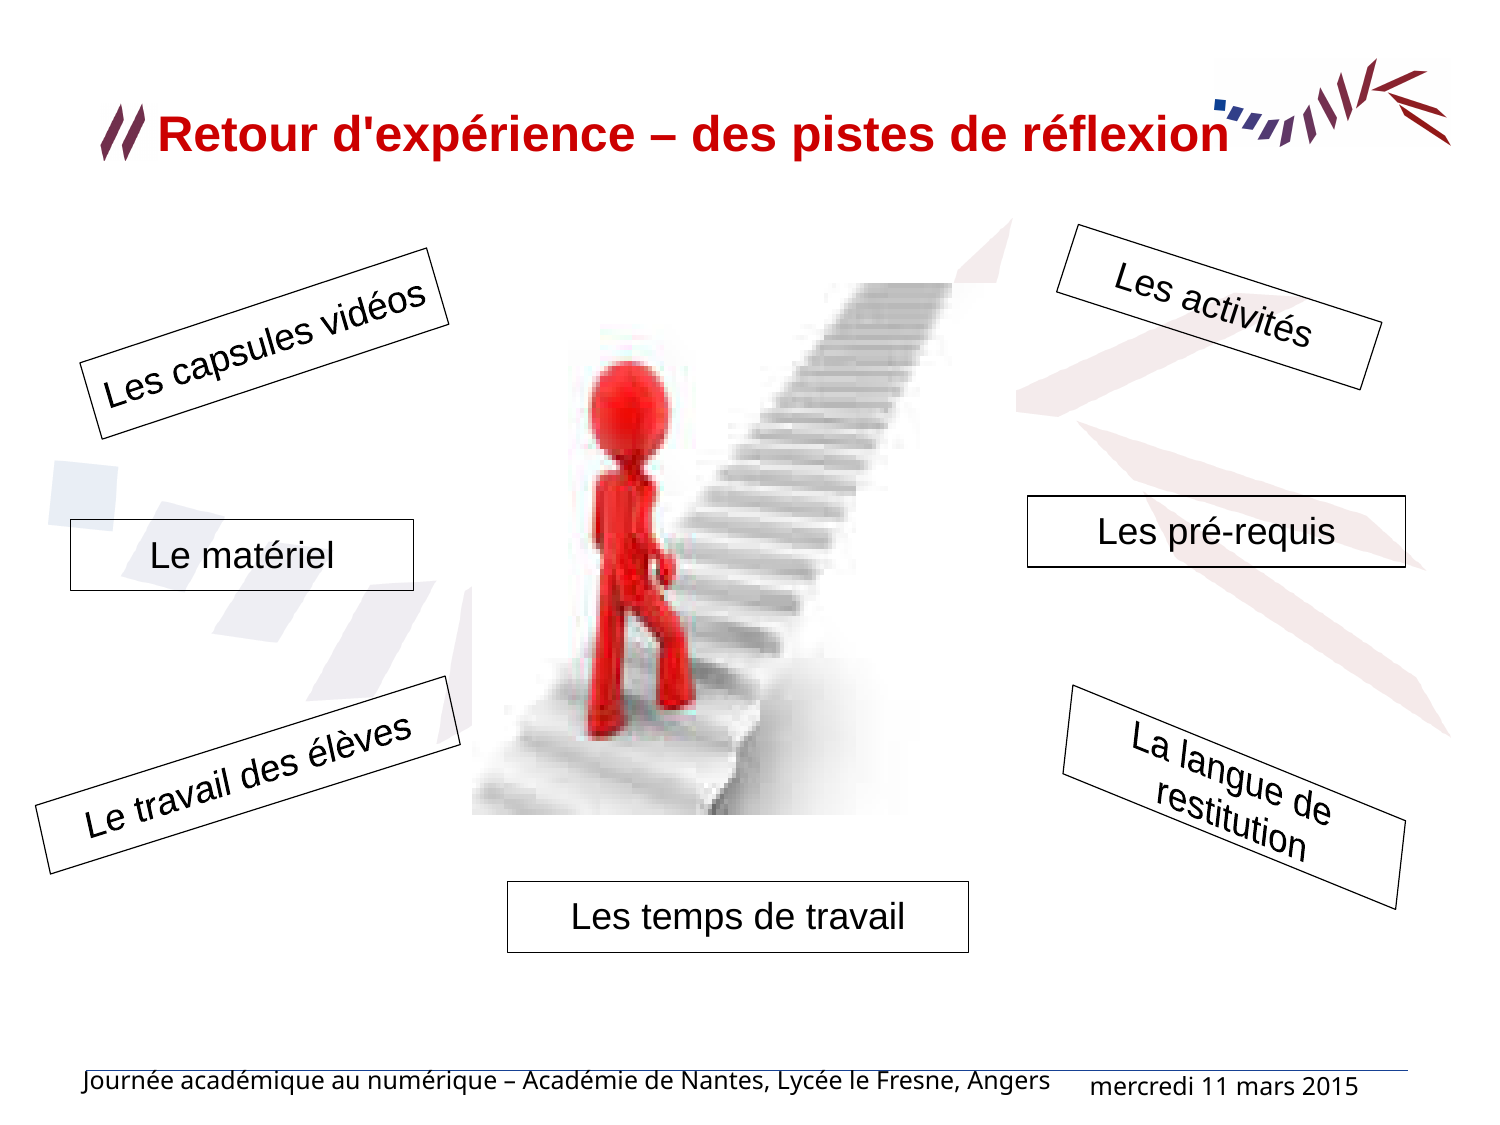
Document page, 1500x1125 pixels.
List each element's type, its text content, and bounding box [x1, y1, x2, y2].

text_box Les activités [1056, 224, 1382, 390]
text_box La langue de restitution [1062, 685, 1406, 910]
text_box Journée académique au numérique – Académie de Nantes, Lycée le Fresne, Angers [0, 1057, 1127, 1125]
slide_number [82, 301, 263, 361]
text_box Les pré-requis [1027, 496, 1406, 567]
text_box Le matériel [70, 519, 414, 591]
title Retour d'expérience – des pistes de réflexion [85, 94, 1458, 201]
text_box Le travail des élèves [35, 676, 461, 875]
picture [48, 218, 1451, 815]
picture [1214, 58, 1451, 94]
text_box mercredi 11 mars 2015 [1074, 1063, 1500, 1125]
text_box Les capsules vidéos [79, 247, 449, 440]
slide_number [82, 301, 1458, 1016]
text_box Les temps de travail [507, 881, 969, 953]
